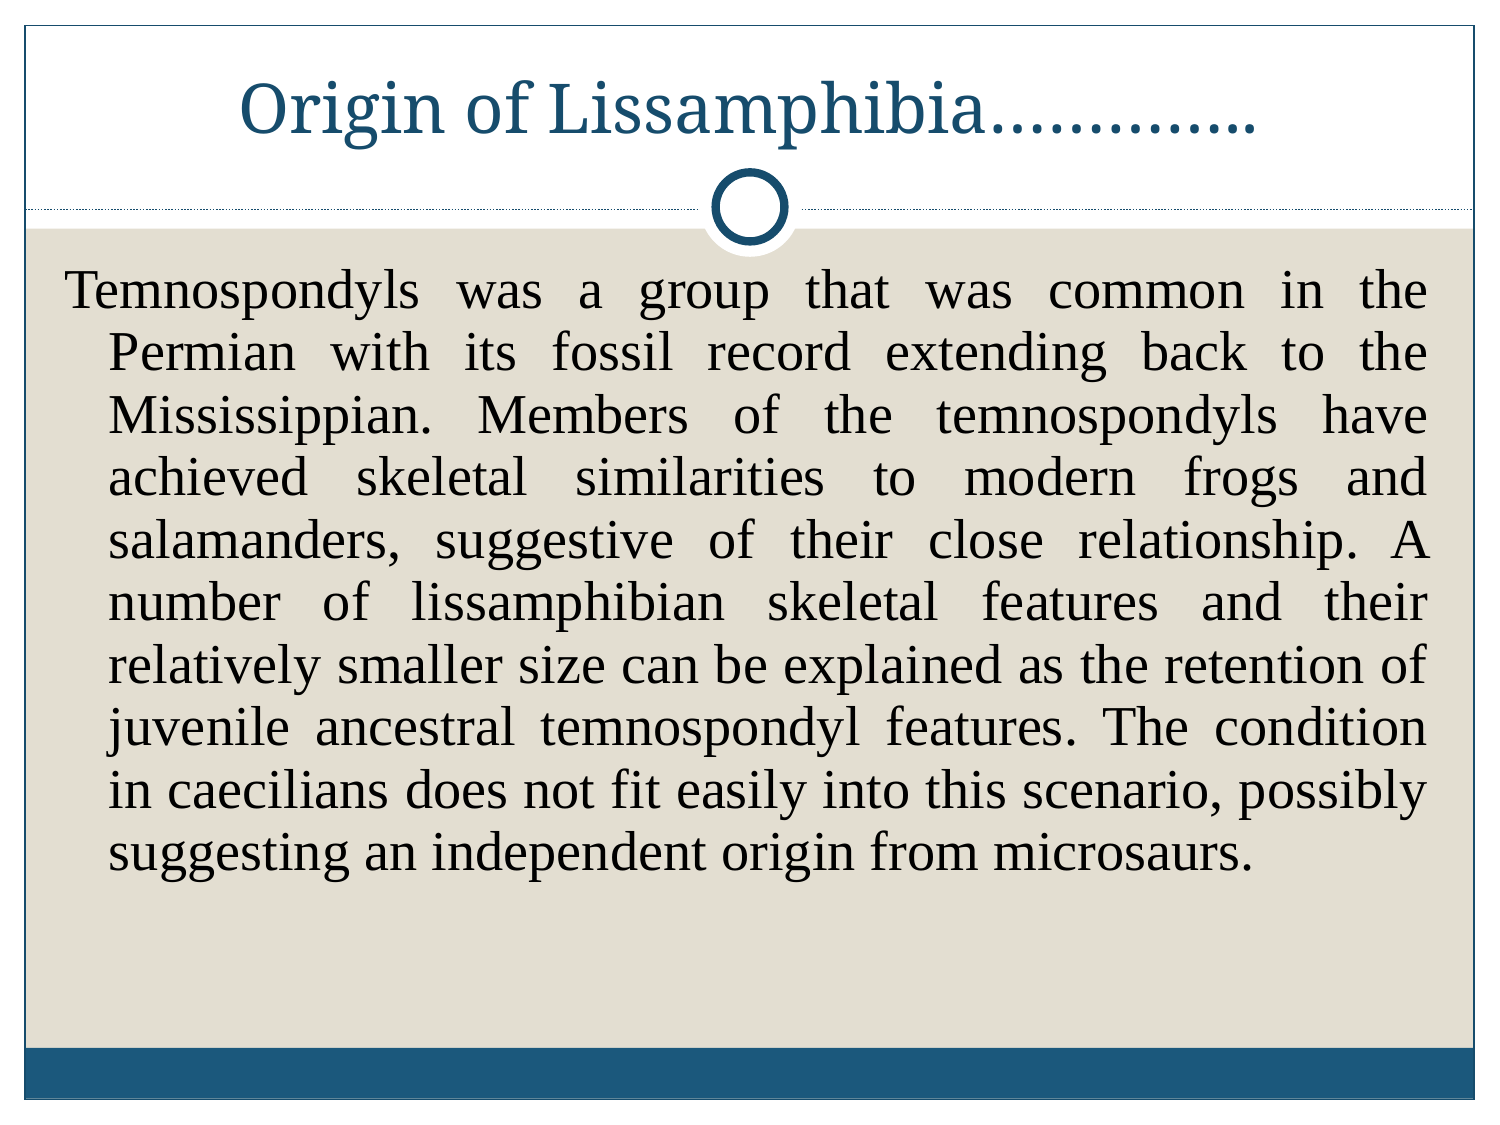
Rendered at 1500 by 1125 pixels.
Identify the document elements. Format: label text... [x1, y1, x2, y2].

list Temnospondyls was a group that was common in the Permian with its fossil record extending back to the Mississippian. Members of the temnospondyls have achieved skeletal similarities to modern frogs and salamanders, suggestive of their close relationship. A number of lissamphibian skeletal features and their relatively smaller size can be explained as the retention of juvenile ancestral temnospondyl features. The condition in caecilians does not fit easily into this scenario, possibly suggesting an independent origin from microsaurs. [49, 250, 1445, 1125]
title Origin of Lissamphibia………….. [49, 37, 1450, 162]
